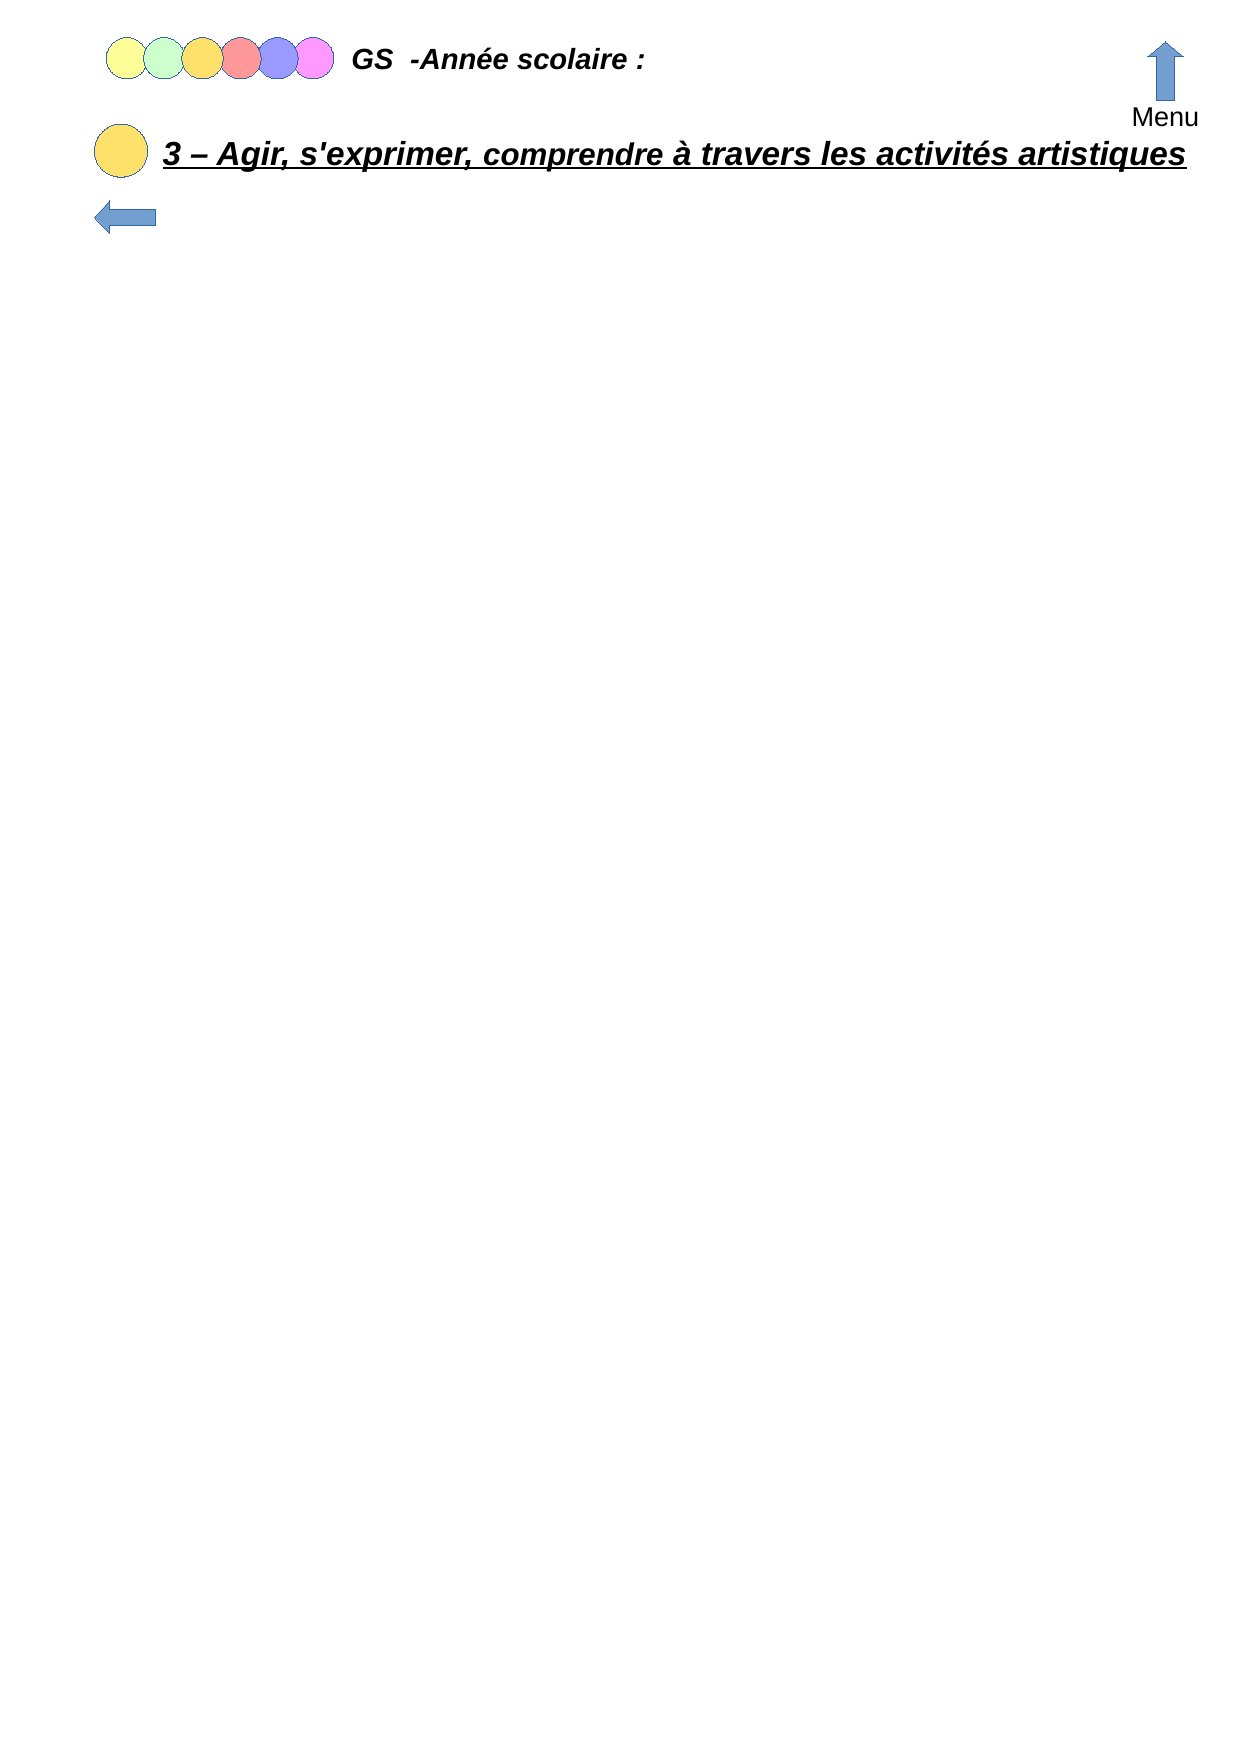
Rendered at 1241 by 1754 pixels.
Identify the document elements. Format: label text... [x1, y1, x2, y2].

text_box [94, 124, 148, 178]
text_box GS -Année scolaire : [336, 35, 1058, 86]
text_box [106, 37, 334, 79]
text_box Menu [1147, 41, 1184, 101]
text_box 3 – Agir, s'exprimer, comprendre à travers les activités artistiques [147, 127, 1211, 180]
text_box [94, 200, 156, 234]
